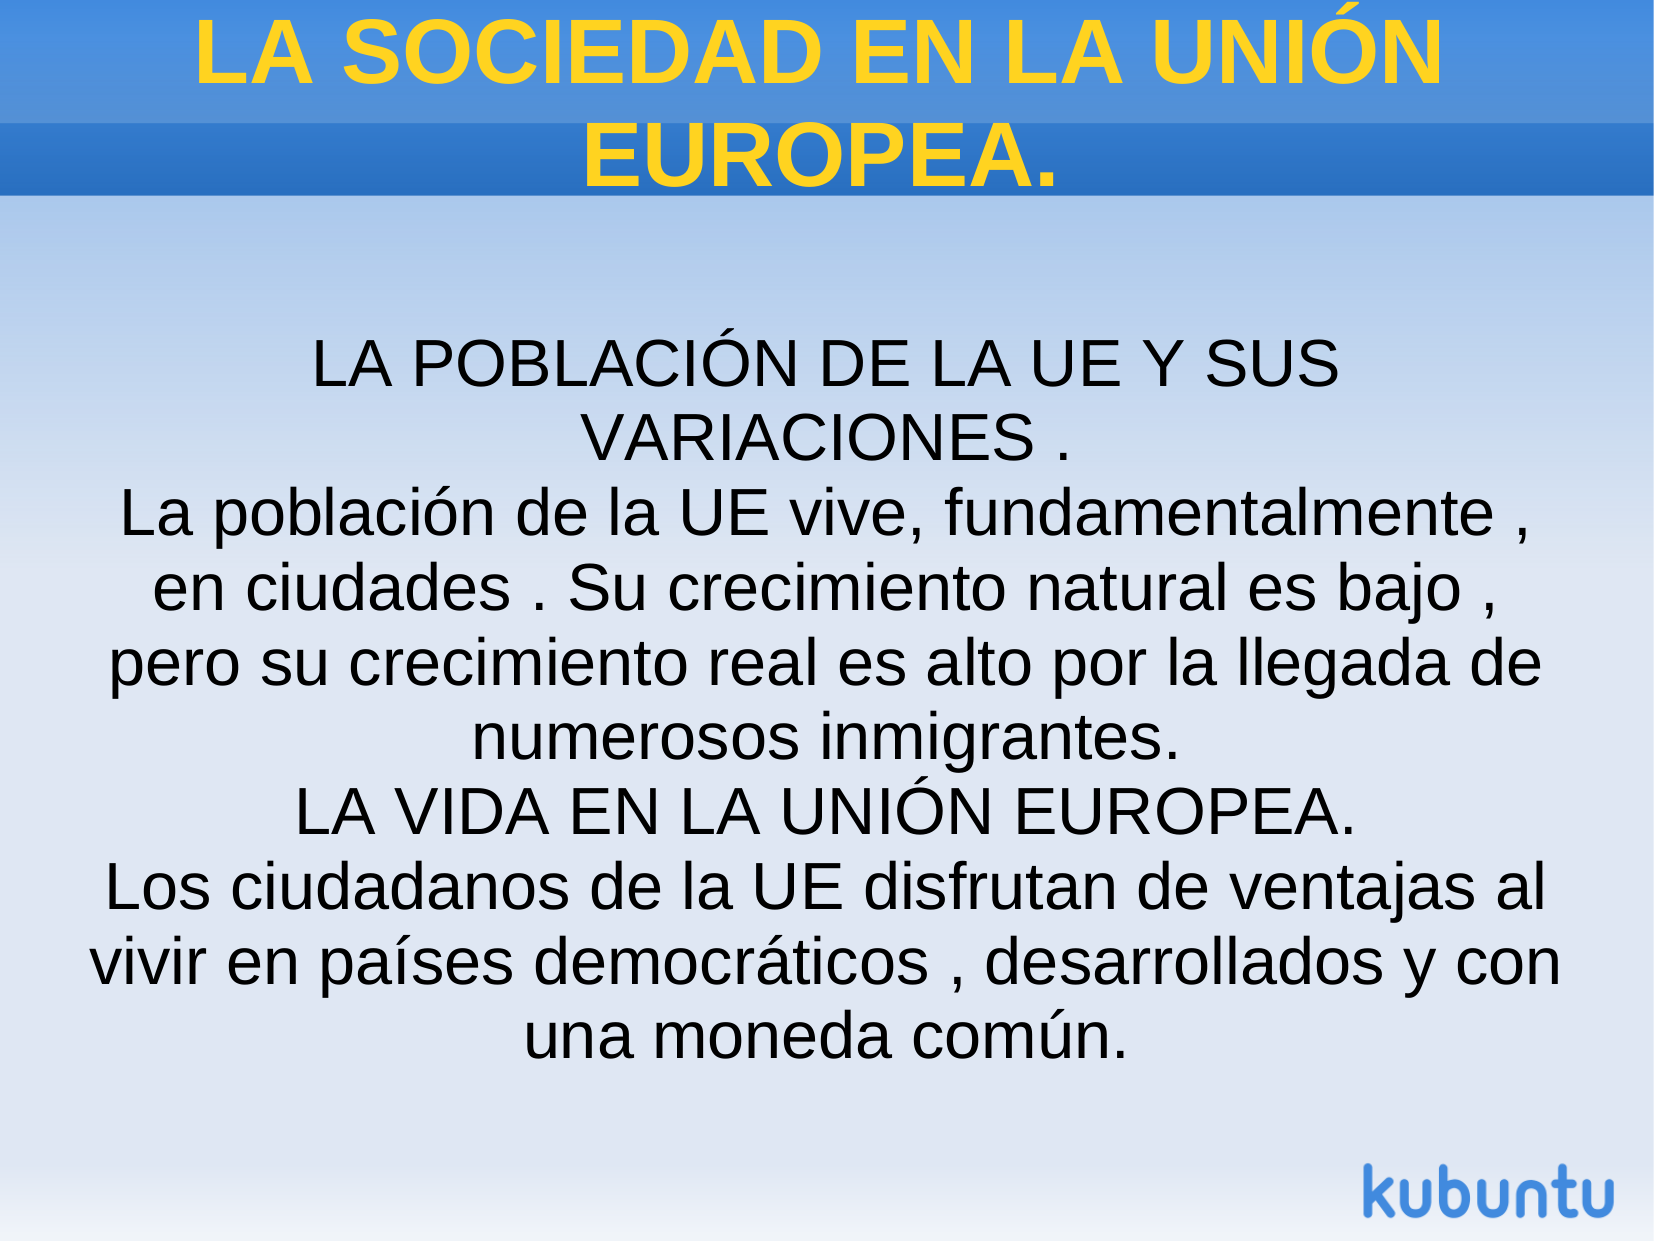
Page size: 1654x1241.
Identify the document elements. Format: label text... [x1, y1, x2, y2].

title LA SOCIEDAD EN LA UNIÓN EUROPEA. [76, 1, 1565, 207]
picture [0, 0, 1654, 1241]
subtitle LA POBLACIÓN DE LA UE Y SUS VARIACIONES . La población de la UE vive, fundamentalmente , en ciudades . Su crecimiento natural es bajo , pero su crecimiento real es alto por la llegada de numerosos inmigrantes. LA VIDA EN LA UNIÓN EUROPEA. Los ciudadanos de la UE disfrutan de ventajas al vivir en países democráticos , desarrollados y con una moneda común. [82, 297, 1571, 1102]
